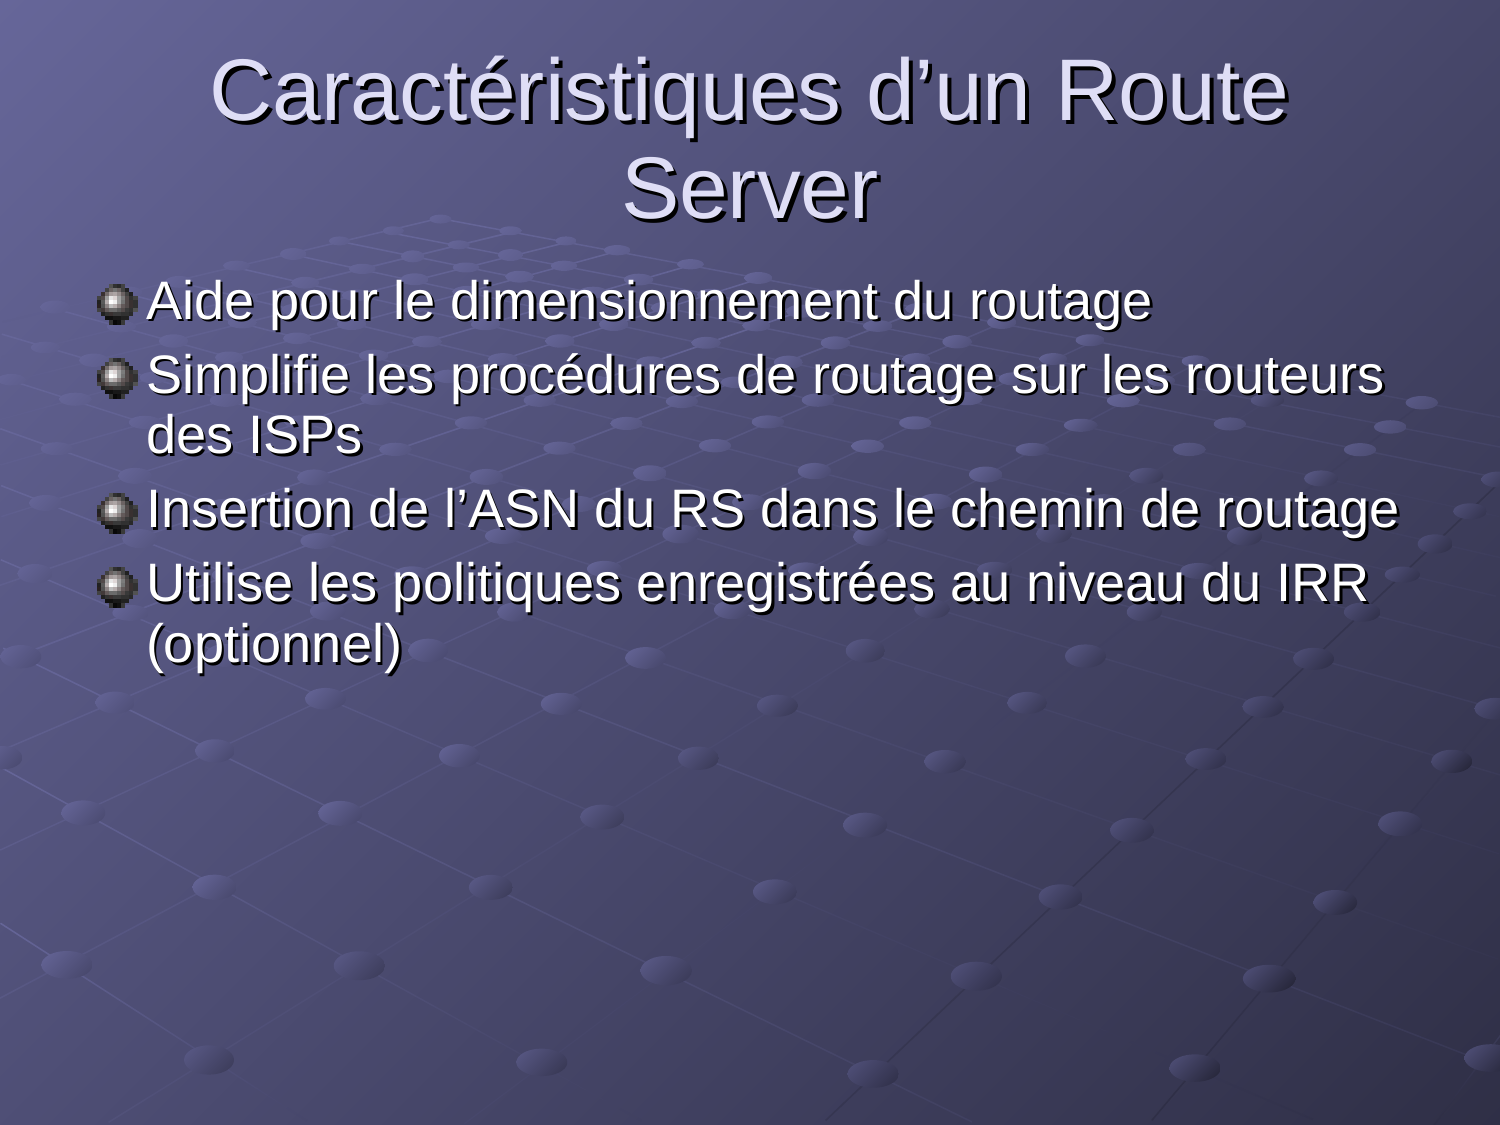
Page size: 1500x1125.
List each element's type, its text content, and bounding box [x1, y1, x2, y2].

title Caractéristiques d’un Route Server [75, 26, 1426, 252]
list Aide pour le dimensionnement du routage Simplifie les procédures de routage sur les routeurs des ISPs Insertion de l’ASN du RS dans le chemin de routage Utilise les politiques enregistrées au niveau du IRR (optionnel) [75, 262, 1426, 1007]
